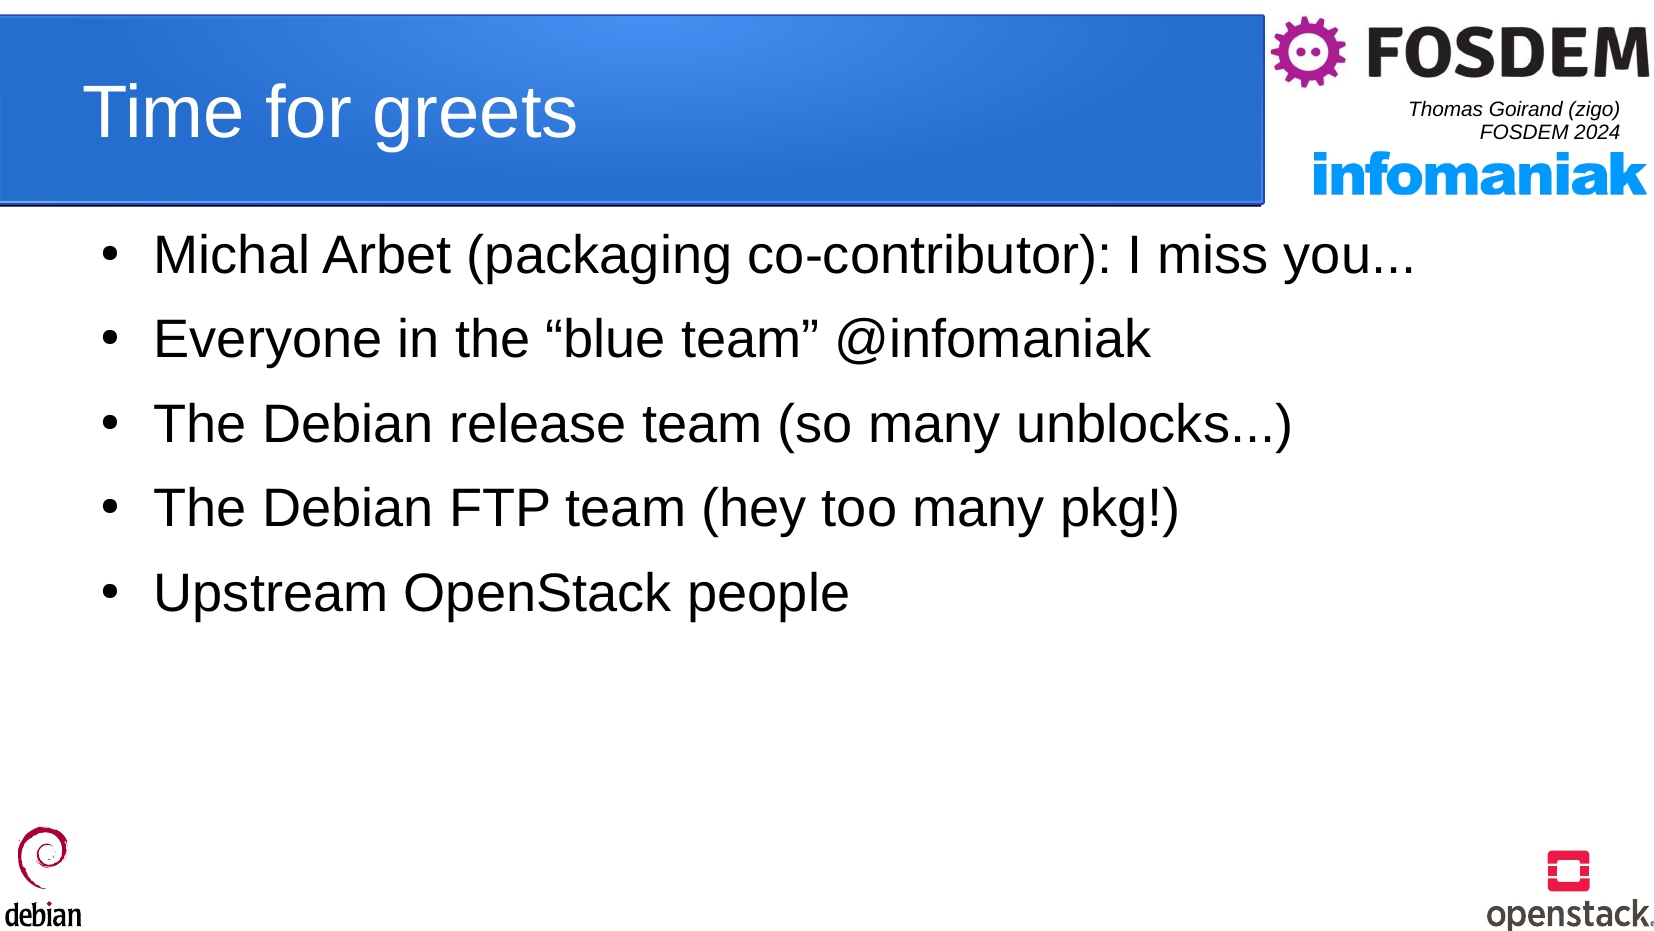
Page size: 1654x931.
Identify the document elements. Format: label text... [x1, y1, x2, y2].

picture [1314, 151, 1647, 195]
title Time for greets [82, 35, 1235, 189]
picture [1269, 14, 1651, 90]
list Michal Arbet (packaging co-contributor): I miss you... Everyone in the “blue team” @infomaniak The Debian release team (so many unblocks...) The Debian FTP team (hey too many pkg!) Upstream OpenStack people [82, 224, 1571, 764]
